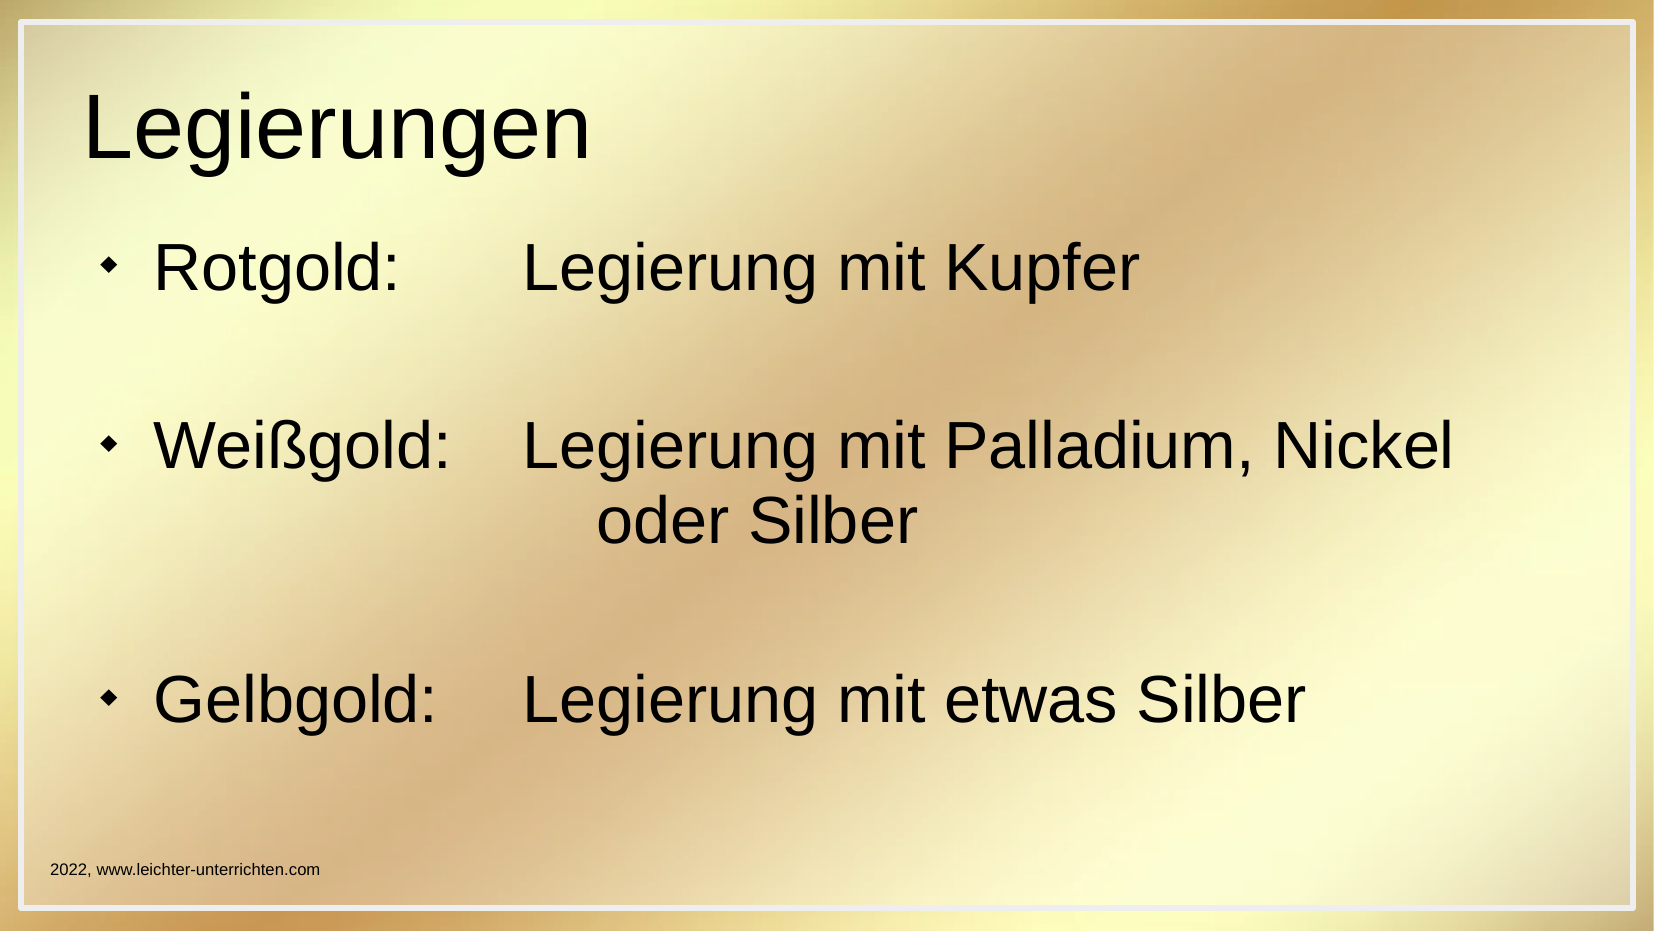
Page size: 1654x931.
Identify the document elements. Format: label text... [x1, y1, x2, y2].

picture [0, 0, 1654, 931]
list Rotgold: Legierung mit Kupfer Weißgold: Legierung mit Palladium, Nickel oder Silber Gelbgold: Legierung mit etwas Silber [82, 229, 1571, 769]
title Legierungen [82, 48, 1571, 205]
